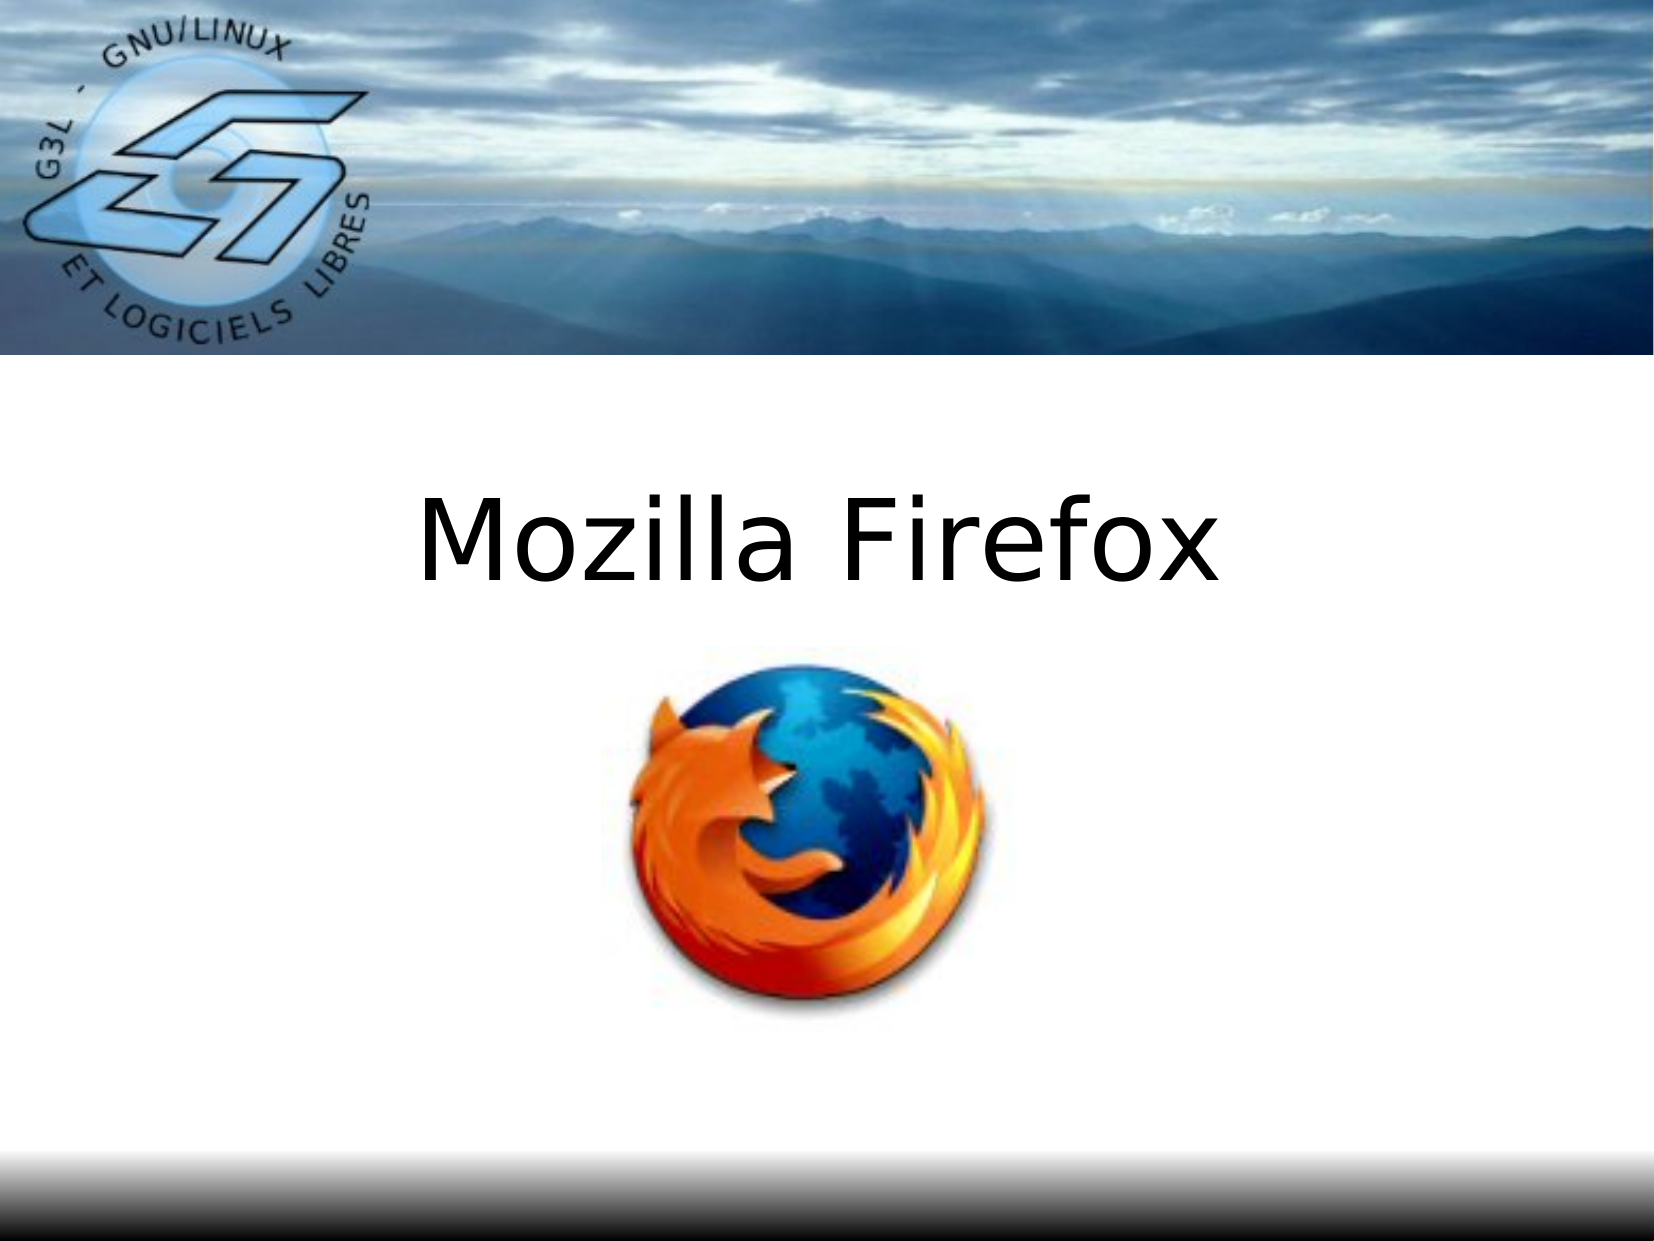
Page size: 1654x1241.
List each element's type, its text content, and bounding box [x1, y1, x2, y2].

picture [601, 646, 1016, 1040]
picture [0, 0, 1654, 355]
text_box [0, 1151, 1654, 1241]
text_box Mozilla Firefox [400, 468, 1224, 615]
